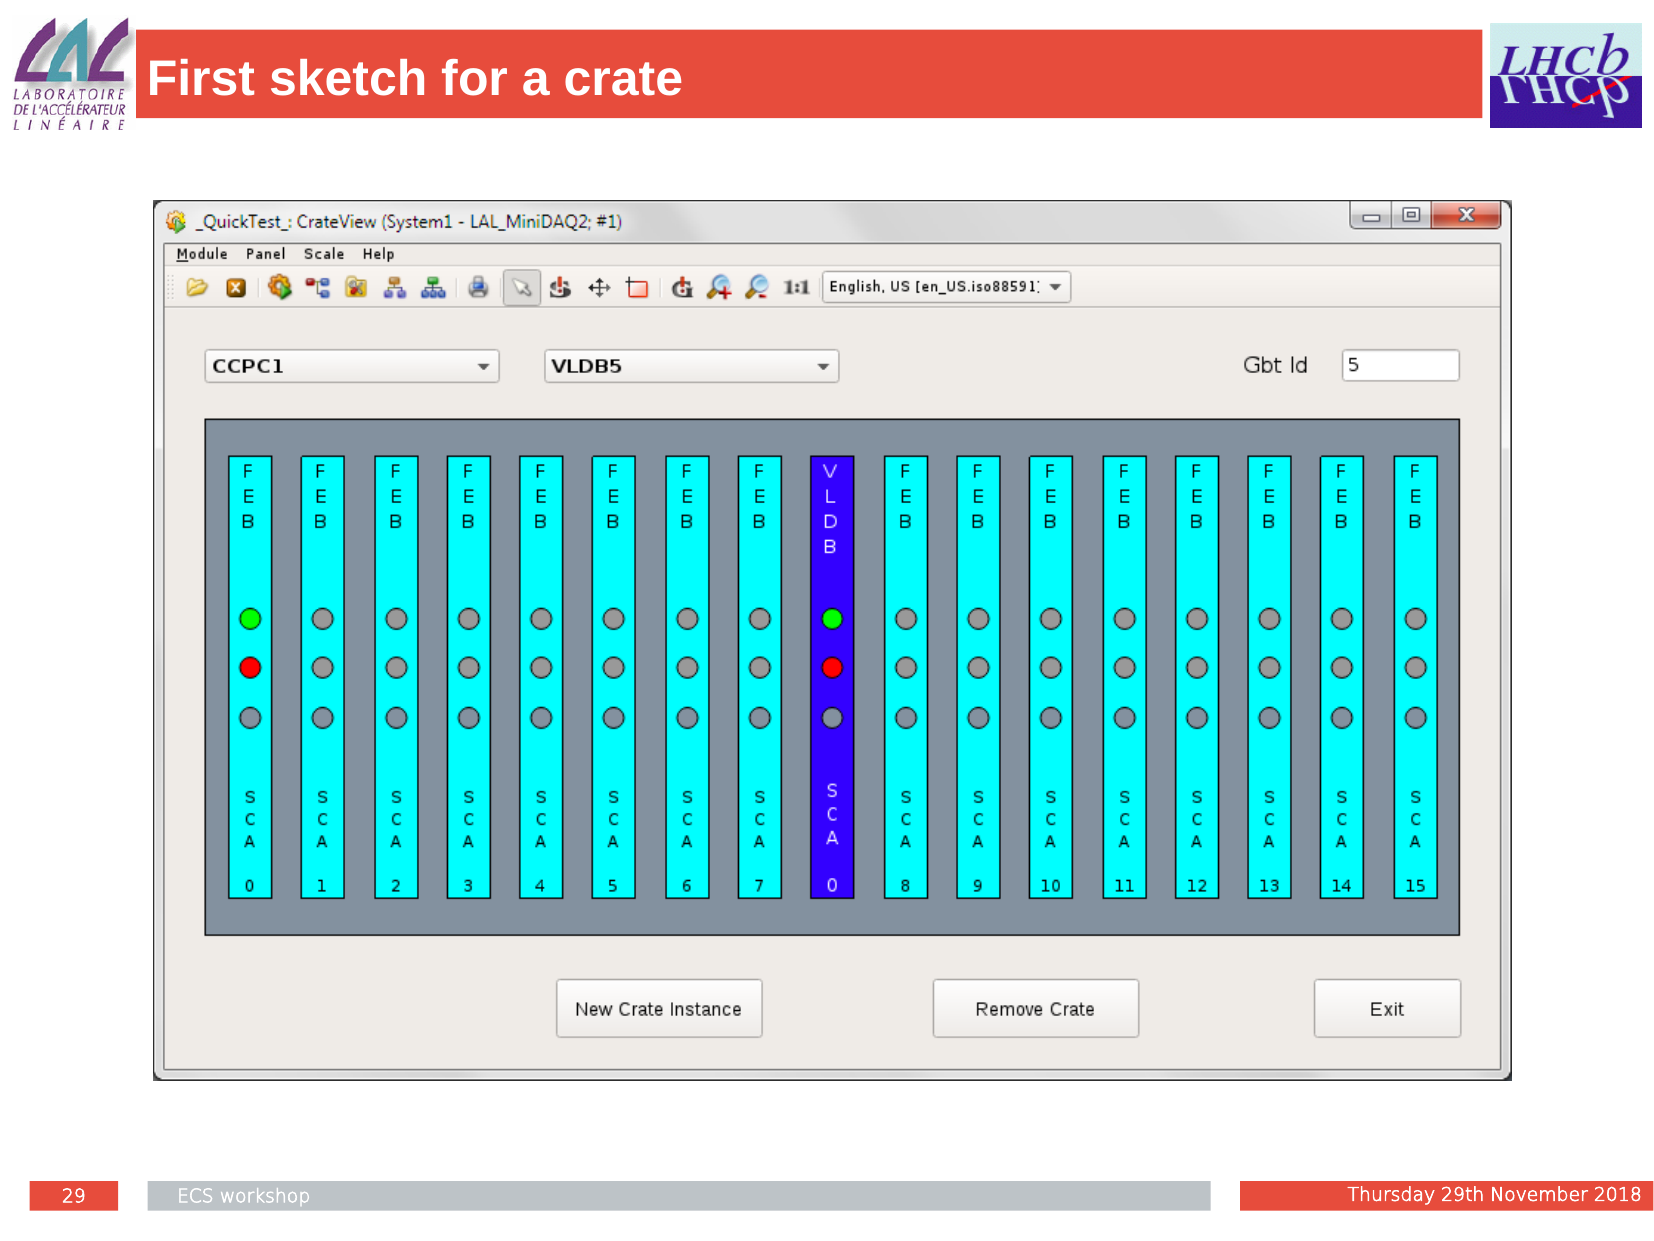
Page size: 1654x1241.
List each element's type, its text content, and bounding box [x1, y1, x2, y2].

title First sketch for a crate [146, 29, 1482, 107]
picture [1490, 23, 1642, 128]
picture [153, 200, 1512, 1081]
picture [12, 15, 136, 130]
